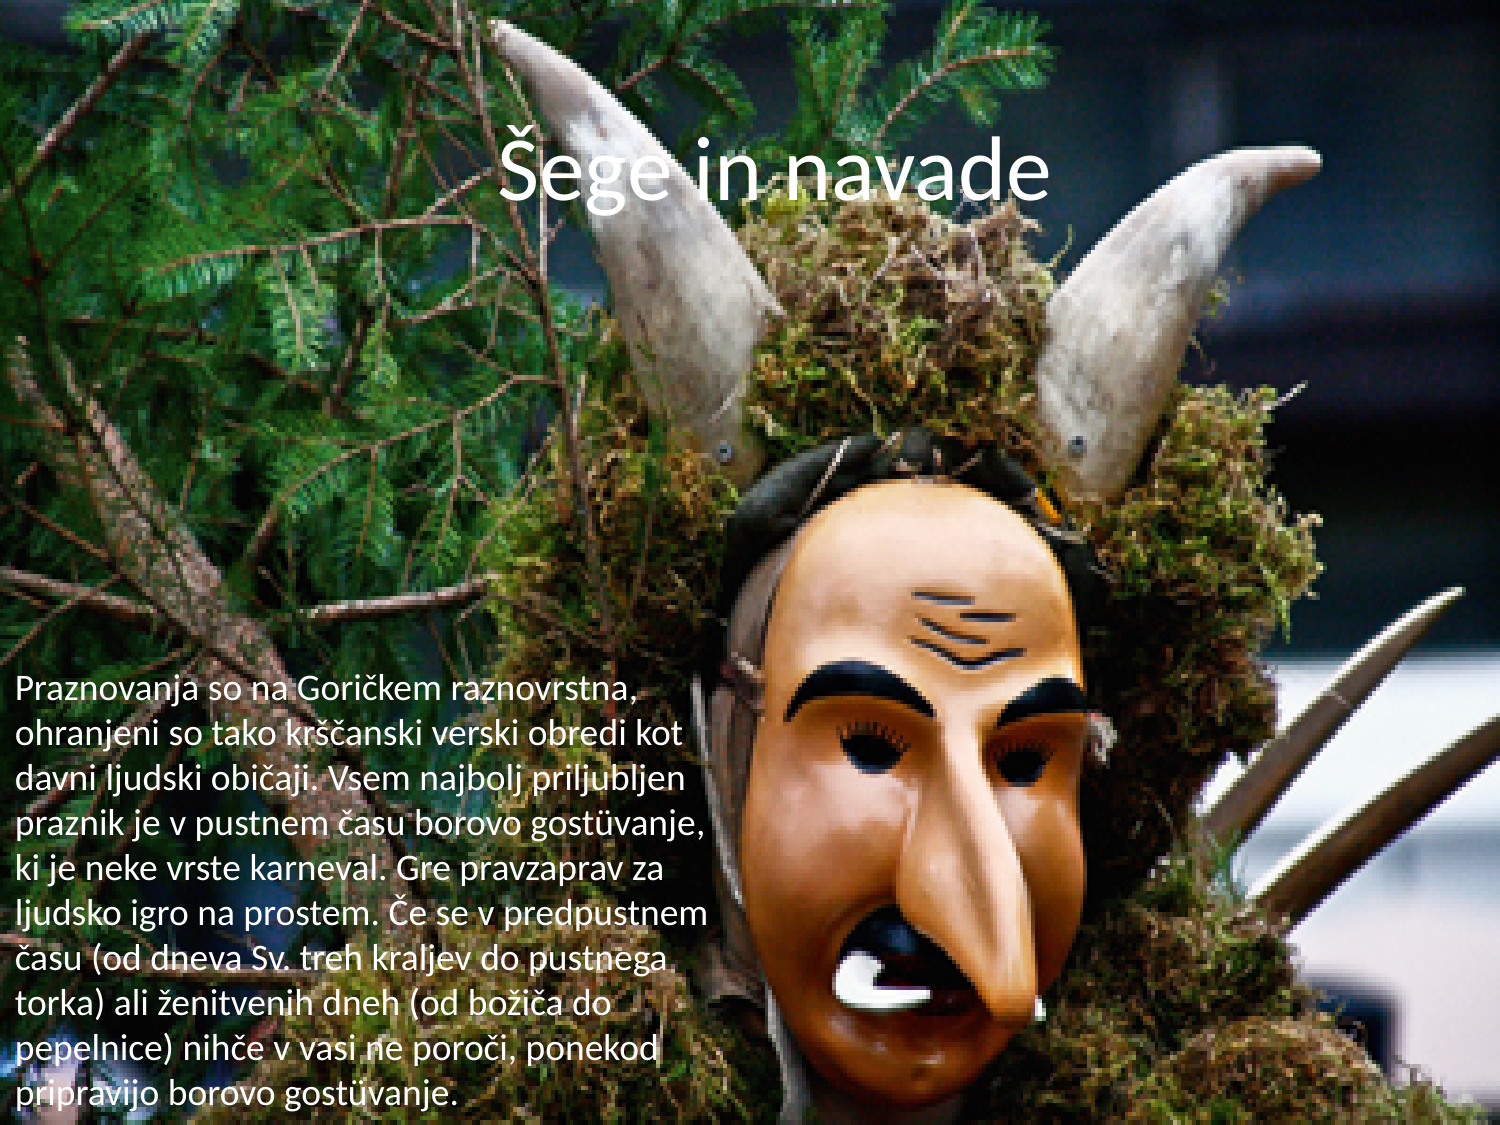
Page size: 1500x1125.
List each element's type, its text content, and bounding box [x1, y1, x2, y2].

picture [0, 0, 1500, 1125]
text_box Praznovanja so na Goričkem raznovrstna, ohranjeni so tako krščanski verski obredi kot davni ljudski običaji. Vsem najbolj priljubljen praznik je v pustnem času borovo gostüvanje, ki je neke vrste karneval. Gre pravzaprav za ljudsko igro na prostem. Če se v predpustnem času (od dneva Sv. treh kraljev do pustnega torka) ali ženitvenih dneh (od božiča do pepelnice) nihče v vasi ne poroči, ponekod pripravijo borovo gostüvanje. [0, 655, 750, 1121]
text_box Šege in navade [99, 70, 1450, 258]
